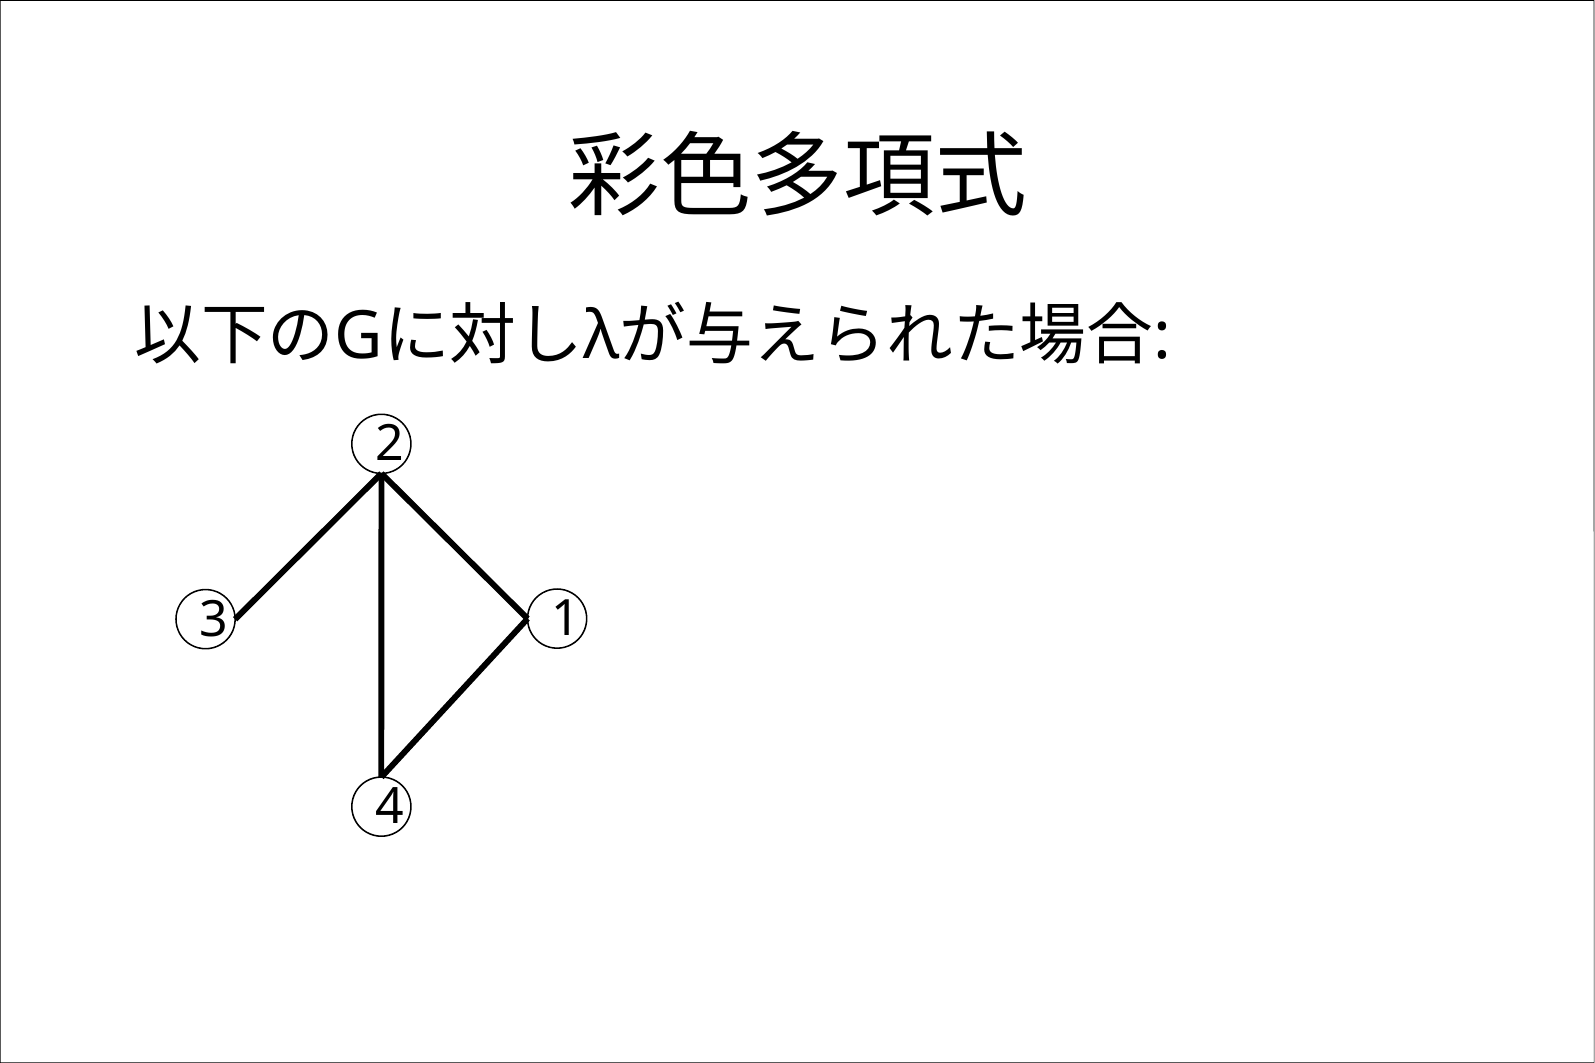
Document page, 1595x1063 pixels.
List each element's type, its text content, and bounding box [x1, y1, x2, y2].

text_box 彩色多項式 [117, 77, 1479, 276]
text_box 4 [351, 777, 411, 837]
text_box 2 [351, 414, 411, 474]
text_box 以下のGに対しλが与えられた場合: [117, 295, 1479, 965]
text_box 1 [527, 589, 587, 649]
text_box 3 [175, 589, 236, 649]
